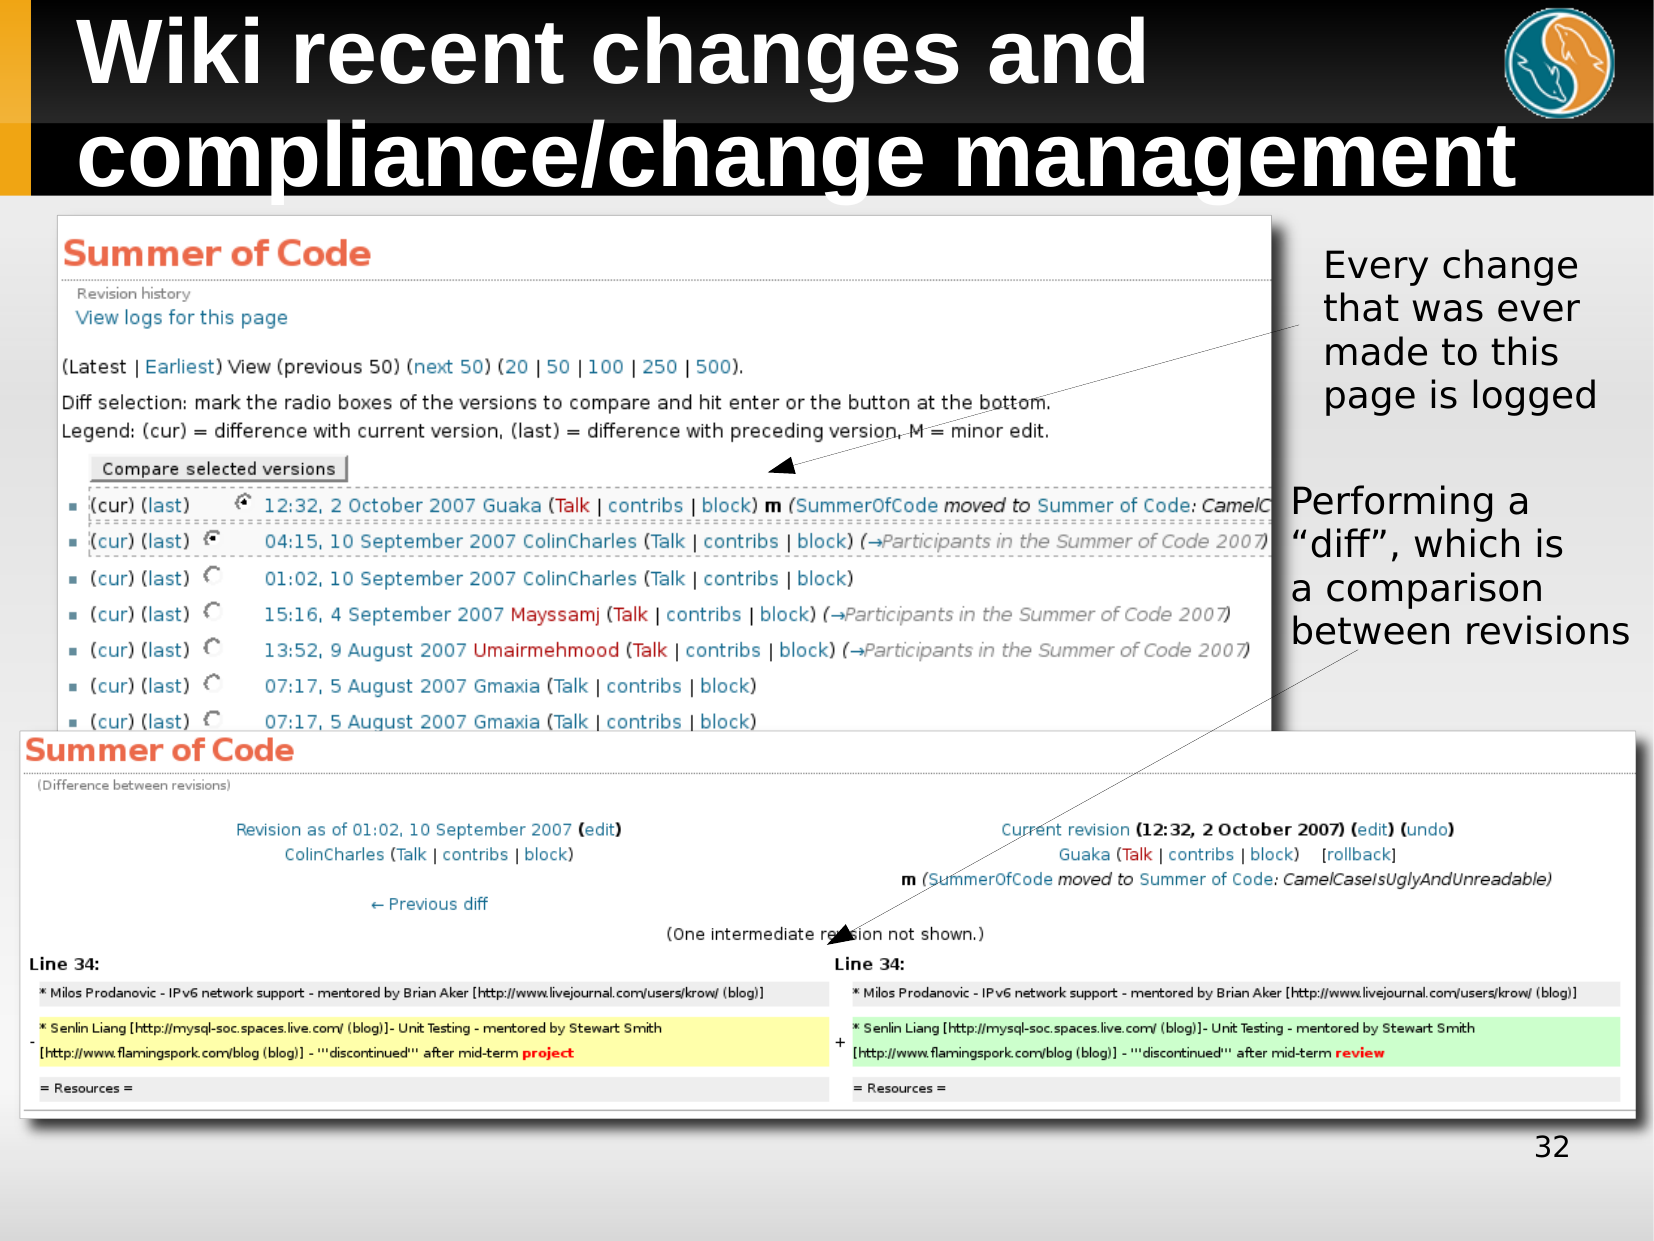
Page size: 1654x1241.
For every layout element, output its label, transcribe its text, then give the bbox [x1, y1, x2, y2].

title Wiki recent changes and compliance/change management [76, 1, 1565, 207]
picture [0, 0, 1654, 1241]
text_box Every change that was ever made to this page is logged [1308, 236, 1614, 426]
text_box Performing a “diff”, which is a comparison between revisions [1275, 472, 1646, 662]
